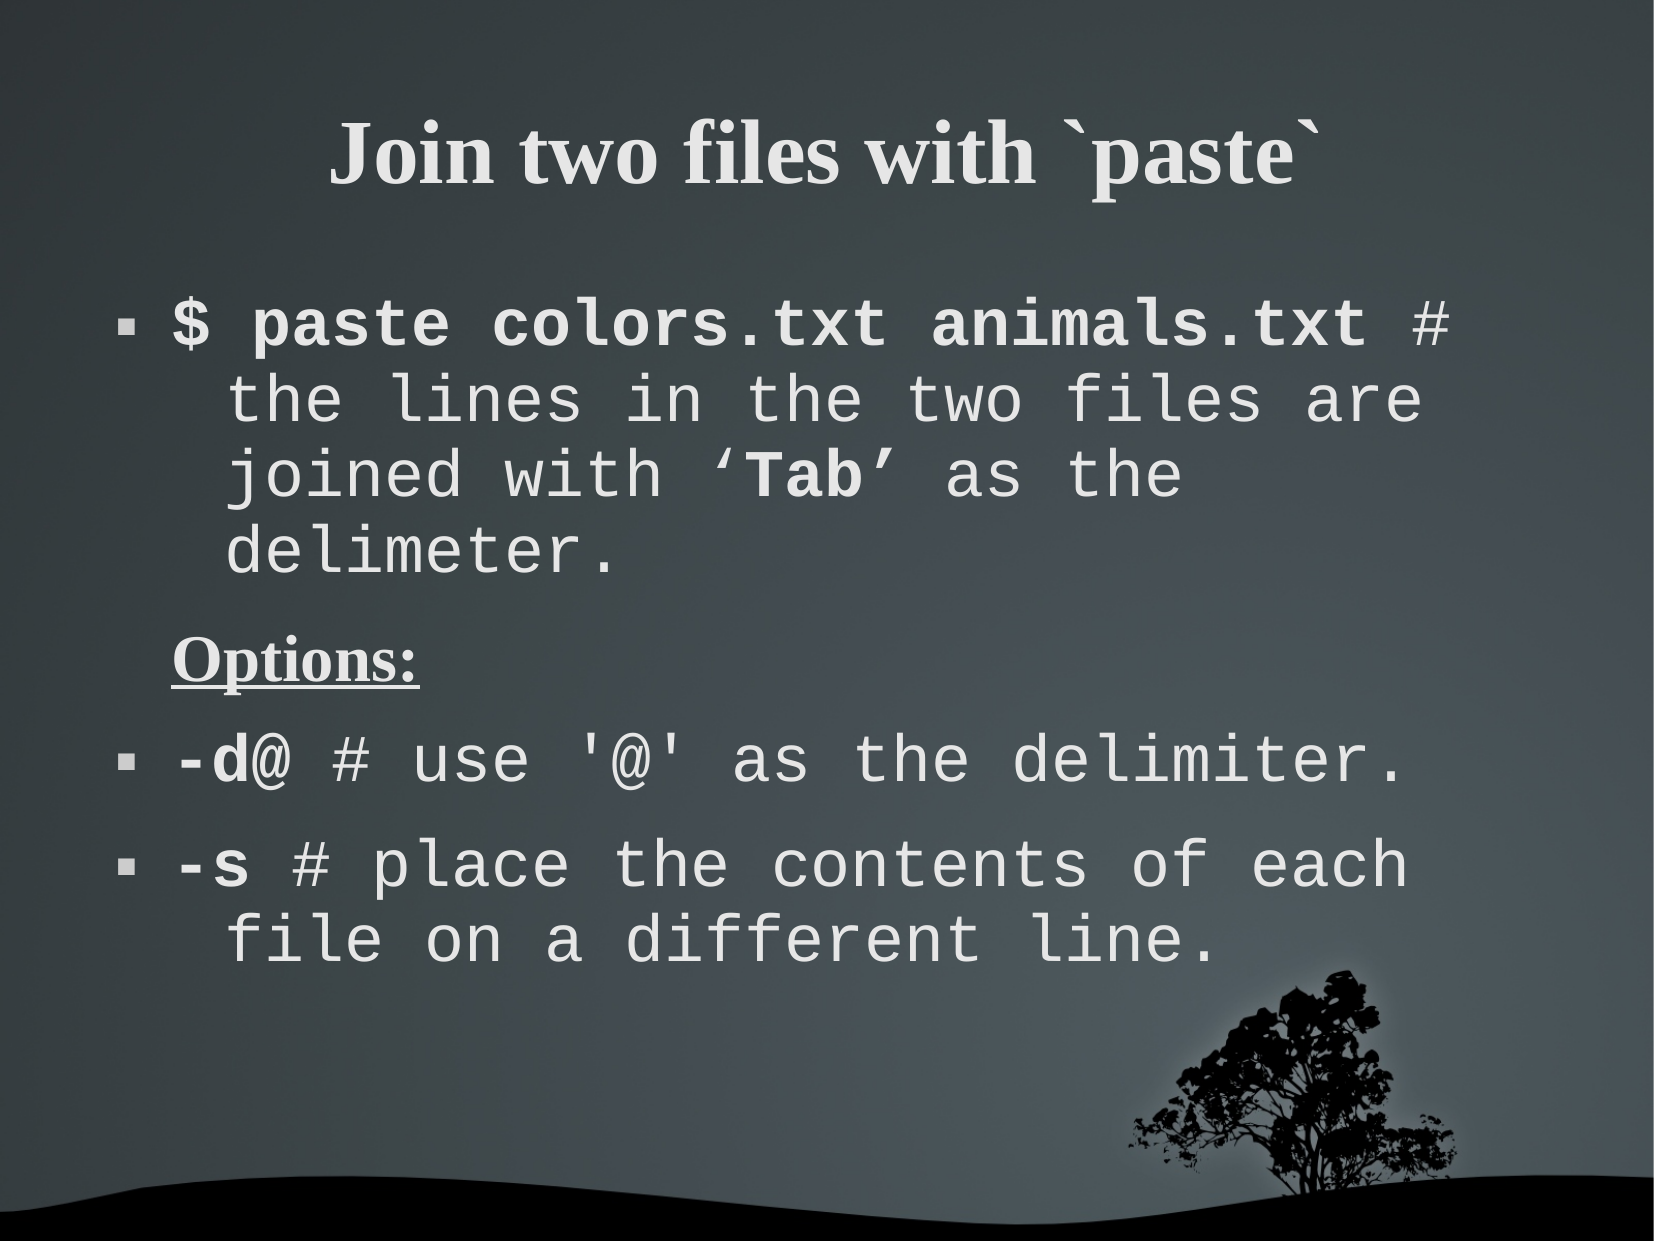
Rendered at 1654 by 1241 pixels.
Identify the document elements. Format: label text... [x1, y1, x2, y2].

title Join two files with `paste` [82, 49, 1571, 257]
list $ paste colors.txt animals.txt # the lines in the two files are joined with ‘Tab’ as the delimeter. Options: -d@ # use '@' as the delimiter. -s # place the contents of each file on a different line. [82, 290, 1571, 1109]
picture [0, 0, 1654, 1241]
